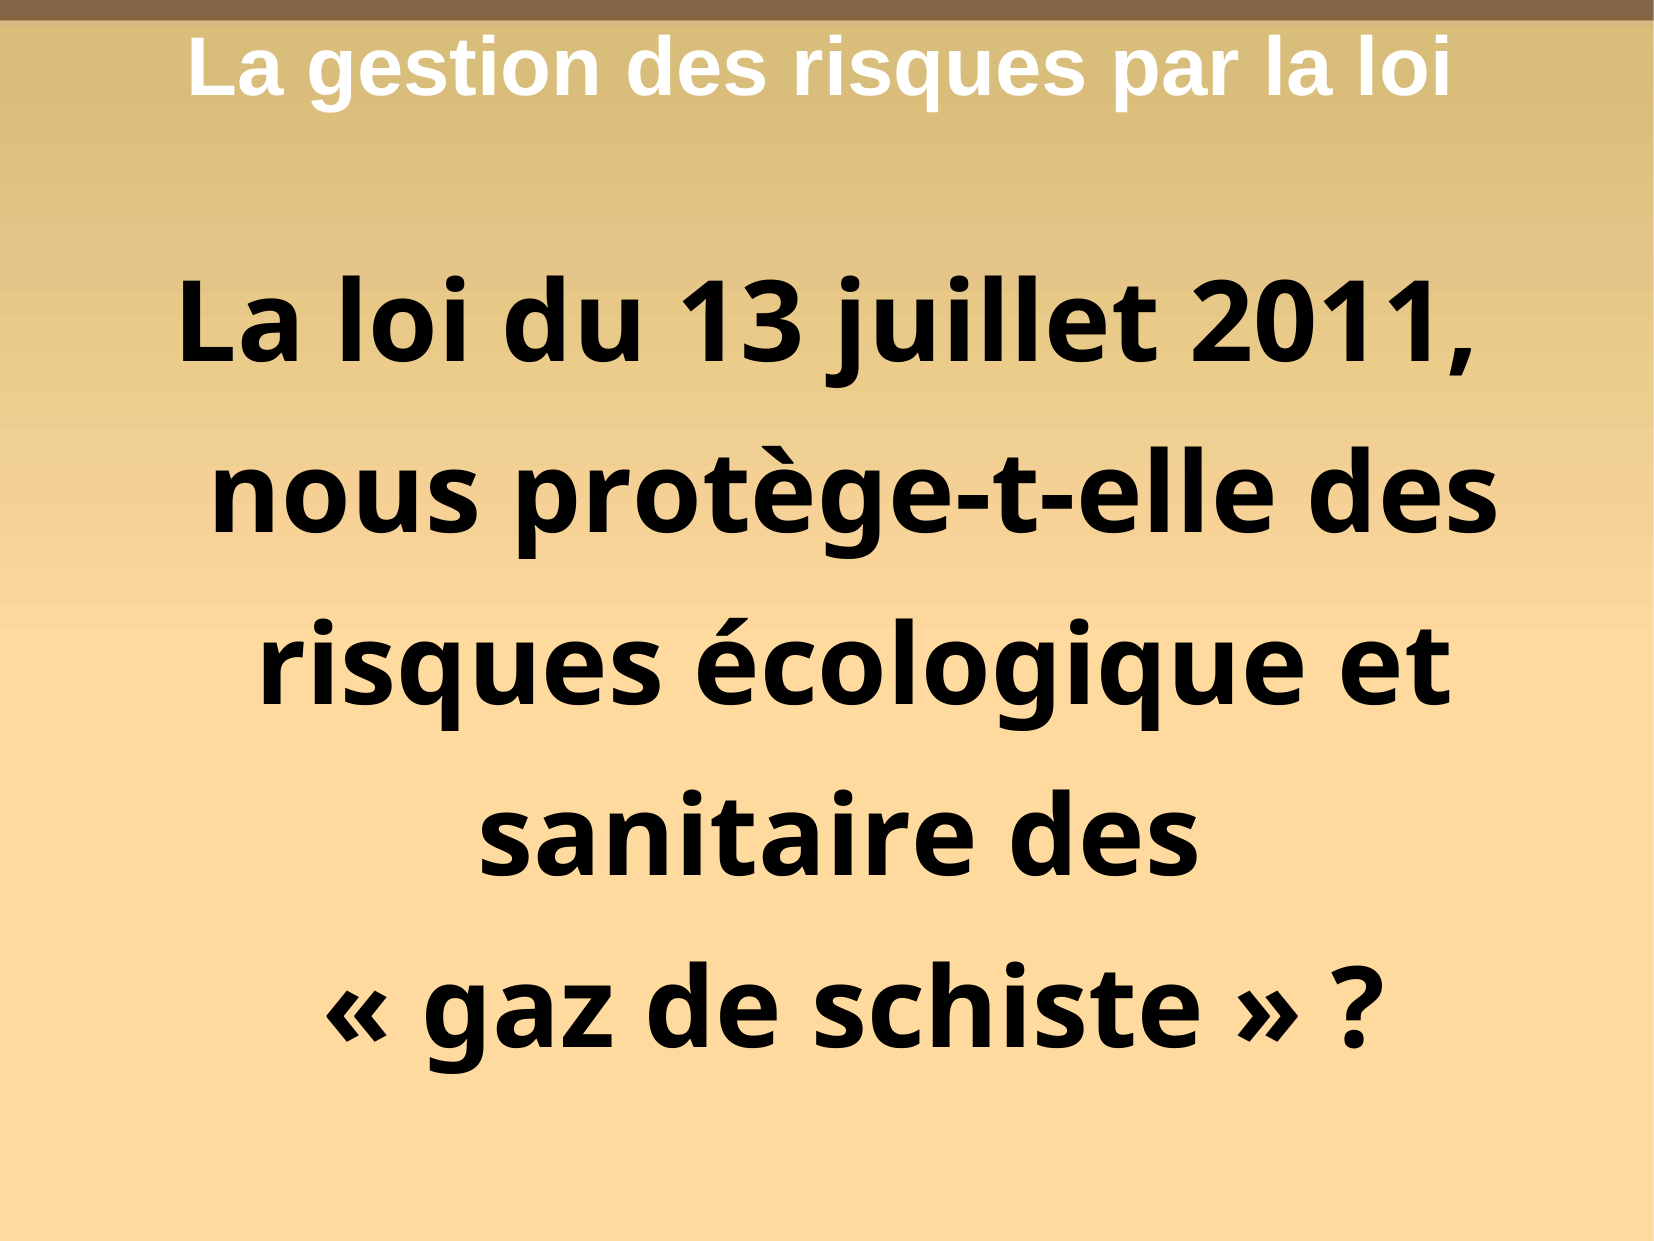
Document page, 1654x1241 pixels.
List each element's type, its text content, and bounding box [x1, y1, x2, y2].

list La loi du 13 juillet 2011, nous protège-t-elle des risques écologique et sanitaire des « gaz de schiste » ? [82, 212, 1571, 1166]
title La gestion des risques par la loi [76, 0, 1565, 130]
picture [0, 0, 1654, 1241]
